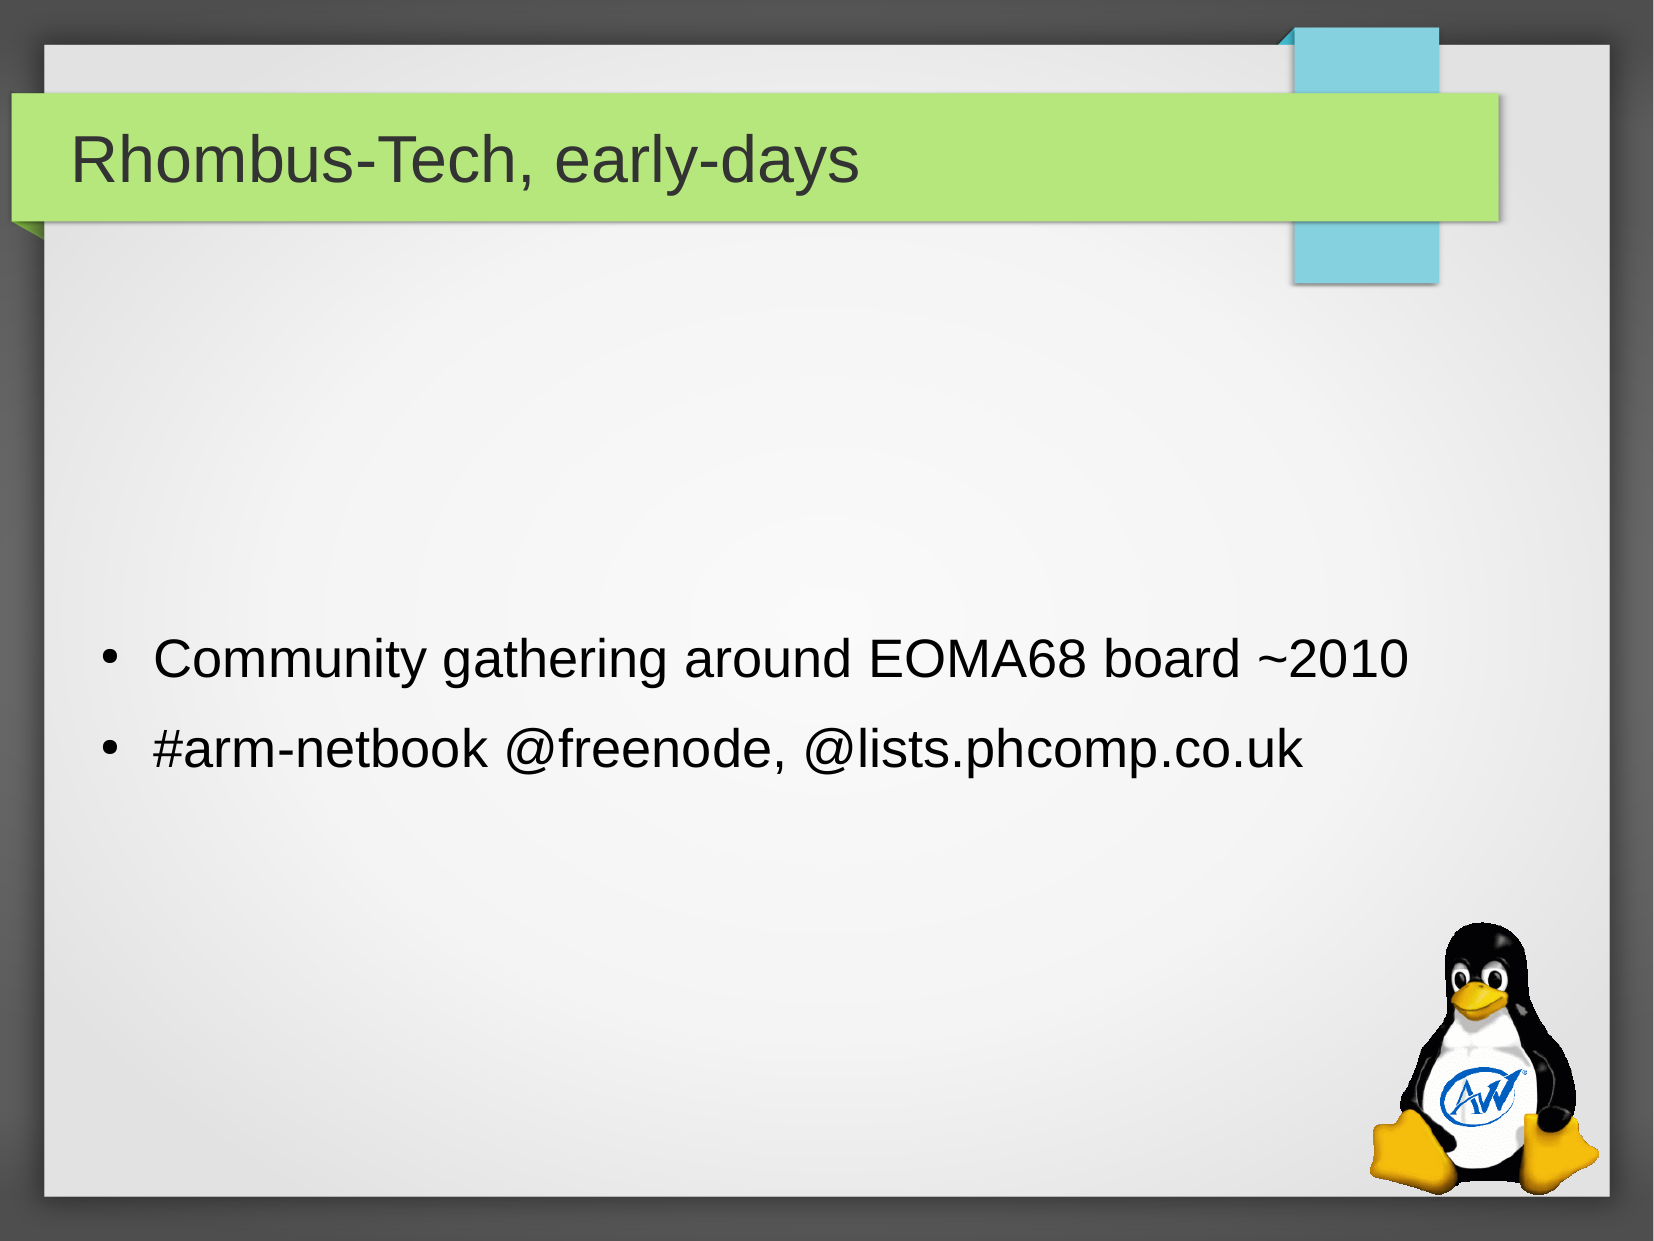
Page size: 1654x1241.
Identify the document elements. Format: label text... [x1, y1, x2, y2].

picture [0, 0, 1654, 1241]
title Rhombus-Tech, early-days [70, 106, 1229, 213]
list Community gathering around EOMA68 board ~2010 #arm-netbook @freenode, @lists.phcomp.co.uk [82, 343, 1538, 1063]
